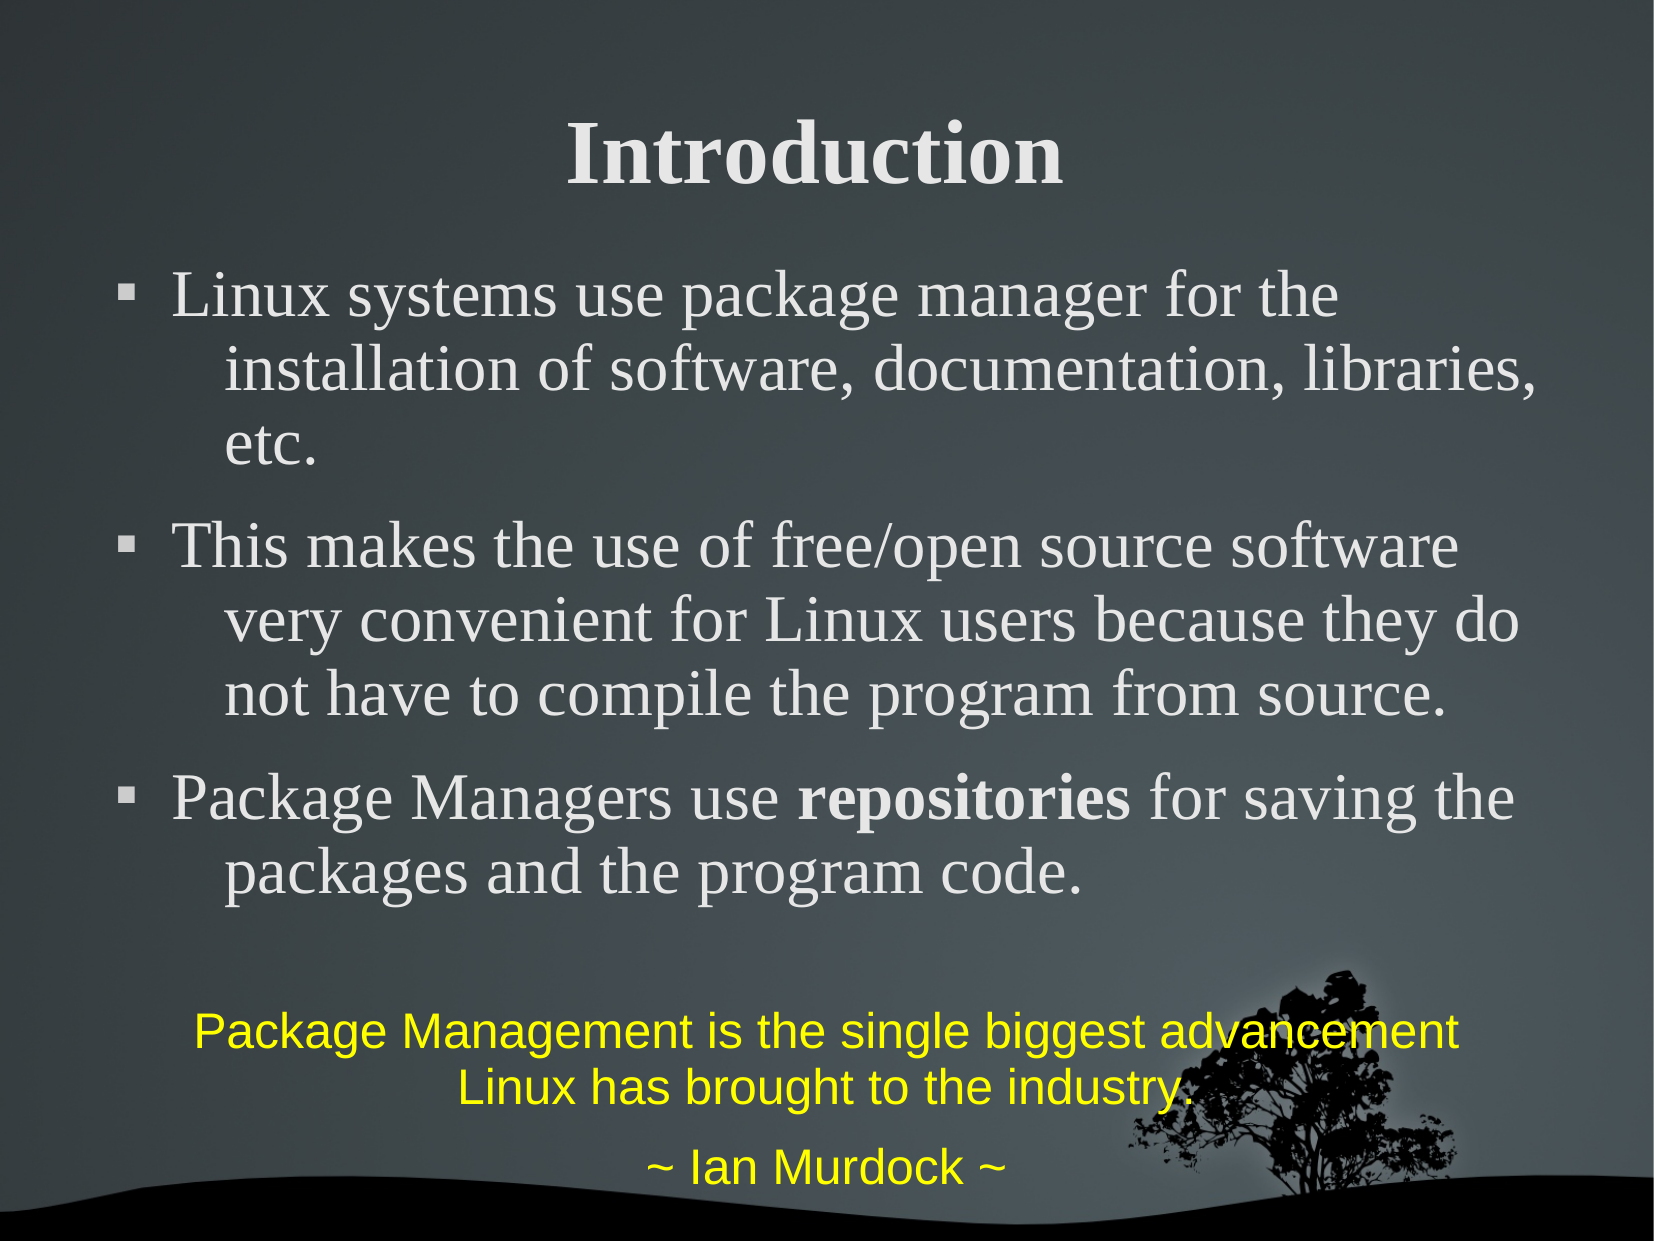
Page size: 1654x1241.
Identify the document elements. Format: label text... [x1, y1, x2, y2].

list Linux systems use package manager for the installation of software, documentation, libraries, etc. This makes the use of free/open source software very convenient for Linux users because they do not have to compile the program from source. Package Managers use repositories for saving the packages and the program code. [82, 256, 1571, 1075]
text_box Package Management is the single biggest advancement Linux has brought to the industry. ~ Ian Murdock ~ [147, 995, 1506, 1203]
picture [0, 0, 1654, 1241]
title Introduction [82, 49, 1571, 256]
